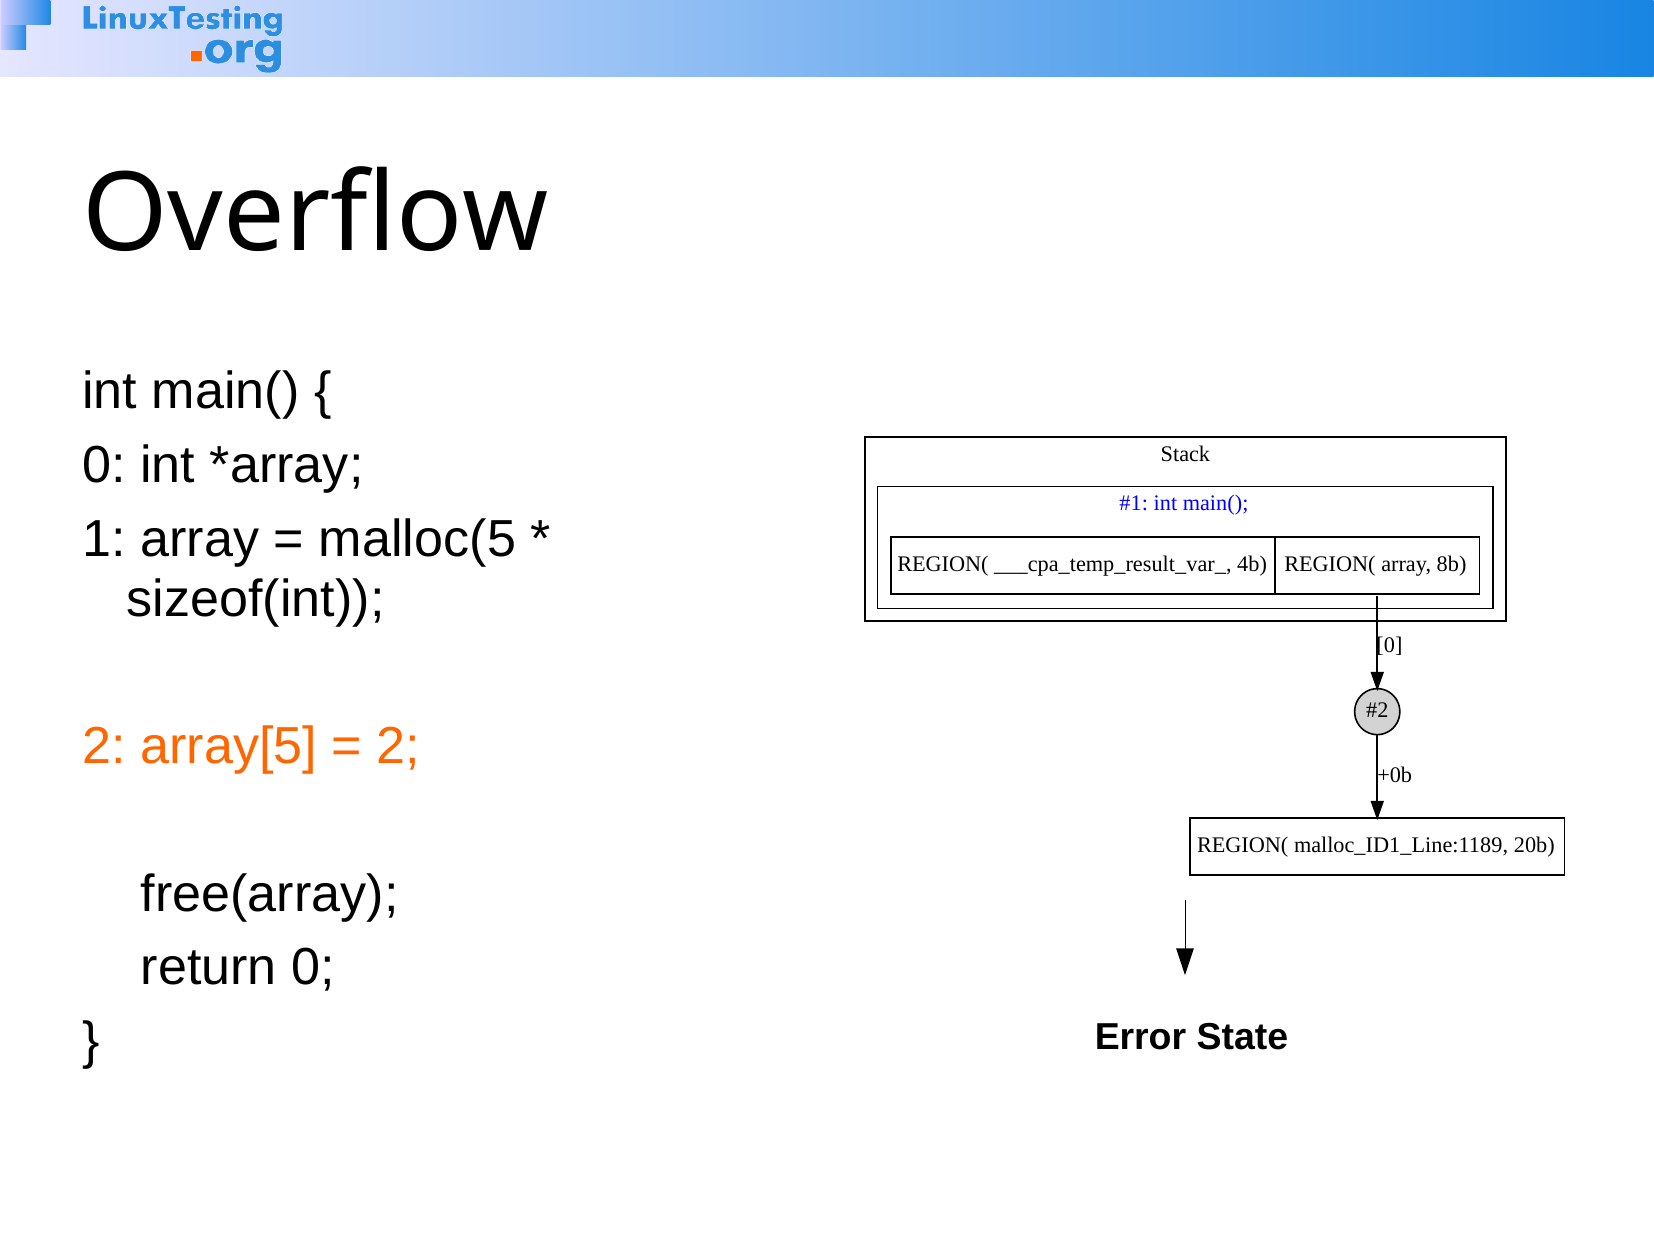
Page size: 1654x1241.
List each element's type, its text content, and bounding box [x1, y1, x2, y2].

picture [83, 5, 282, 73]
picture [845, 417, 1572, 882]
list int main() { 0: int *array; 1: array = malloc(5 * sizeof(int)); 2: array[5] = 2; free(array); return 0; } [82, 358, 809, 1078]
title Overflow [82, 76, 1571, 336]
text_box Error State [1080, 1008, 1304, 1066]
